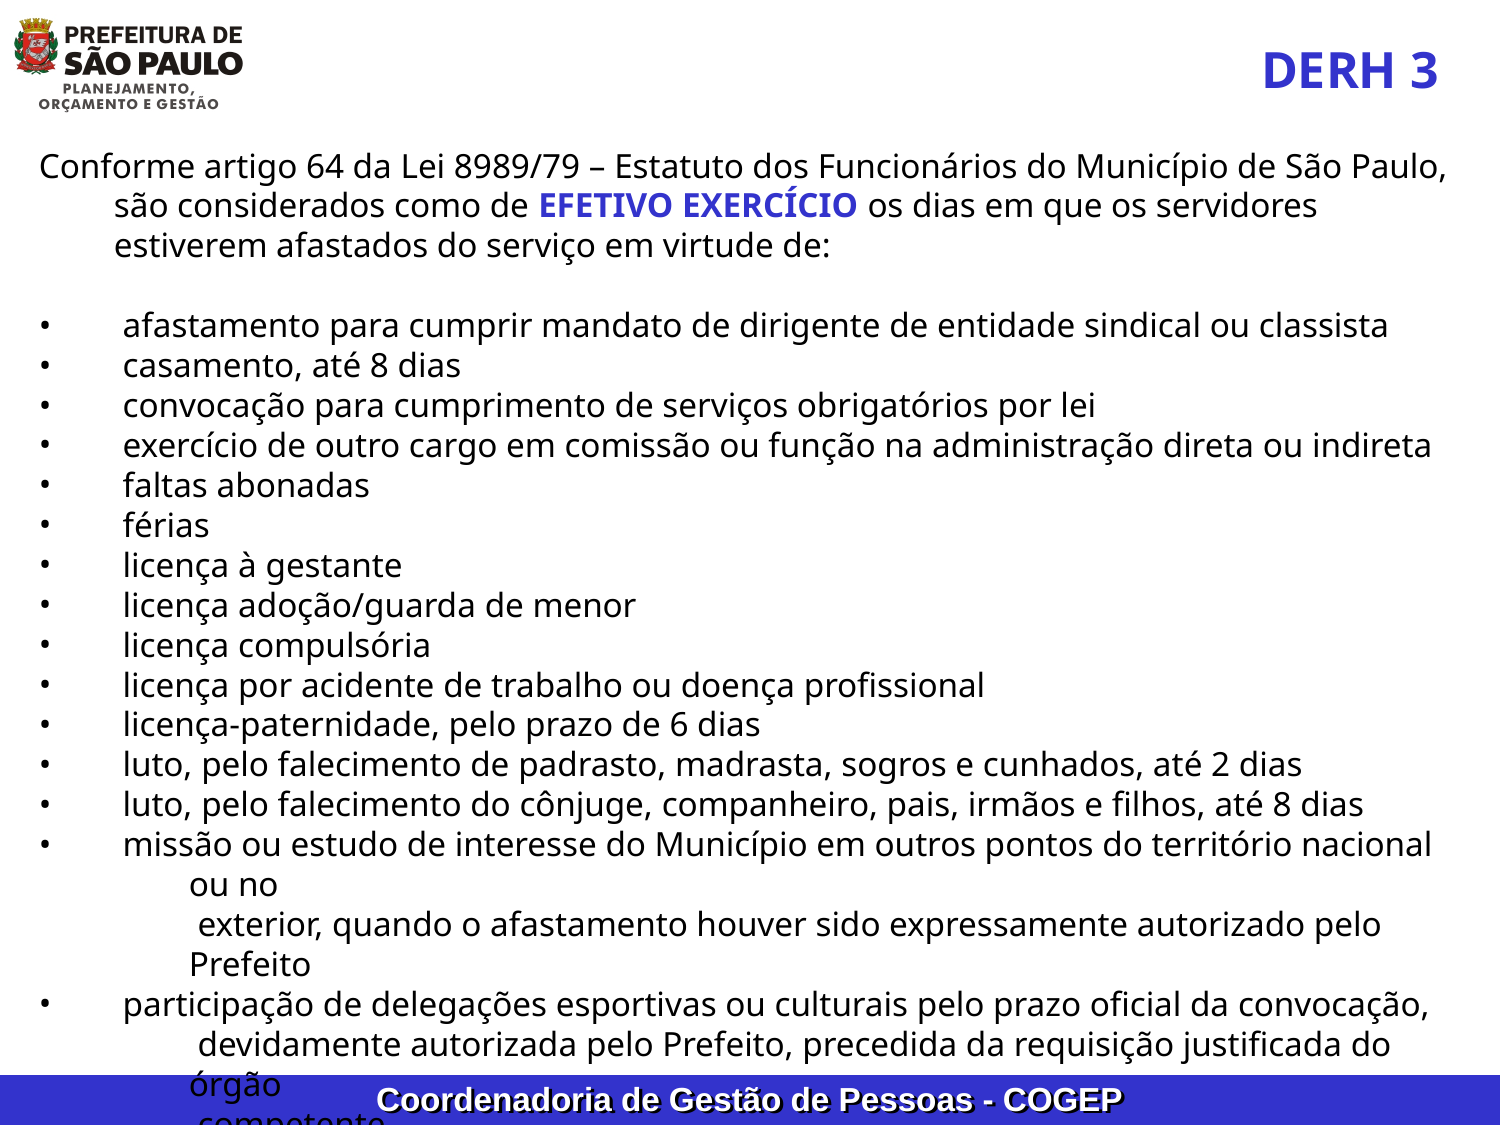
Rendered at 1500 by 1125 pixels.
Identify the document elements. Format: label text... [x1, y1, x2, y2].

text_box Conforme artigo 64 da Lei 8989/79 – Estatuto dos Funcionários do Município de São Paulo, são considerados como de EFETIVO EXERCÍCIO os dias em que os servidores estiverem afastados do serviço em virtude de: afastamento para cumprir mandato de dirigente de entidade sindical ou classista casamento, até 8 dias convocação para cumprimento de serviços obrigatórios por lei exercício de outro cargo em comissão ou função na administração direta ou indireta faltas abonadas férias licença à gestante licença adoção/guarda de menor licença compulsória licença por acidente de trabalho ou doença profissional licença-paternidade, pelo prazo de 6 dias luto, pelo falecimento de padrasto, madrasta, sogros e cunhados, até 2 dias luto, pelo falecimento do cônjuge, companheiro, pais, irmãos e filhos, até 8 dias missão ou estudo de interesse do Município em outros pontos do território nacional ou no exterior, quando o afastamento houver sido expressamente autorizado pelo Prefeito participação de delegações esportivas ou culturais pelo prazo oficial da convocação, devidamente autorizada pelo Prefeito, precedida da requisição justificada do órgão competente [24, 137, 1474, 1059]
text_box DERH 3 [1246, 31, 1454, 106]
